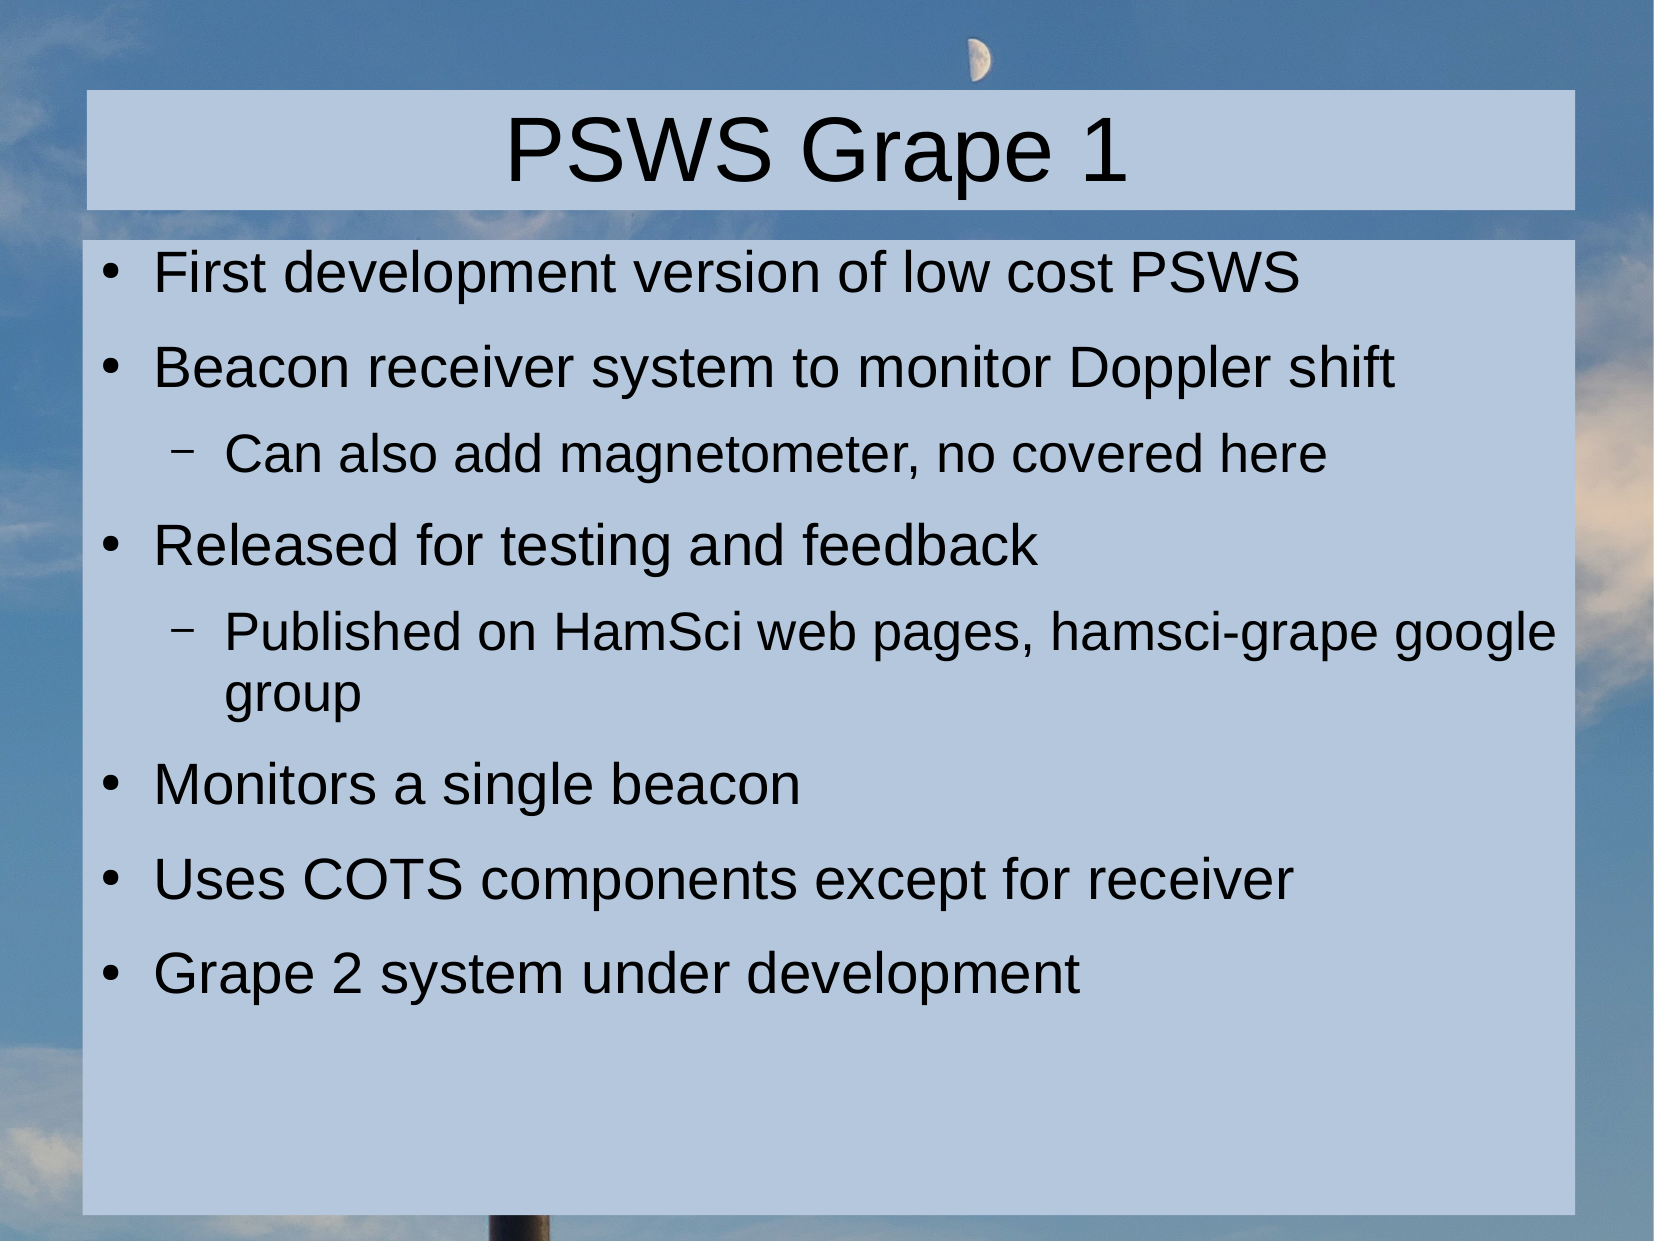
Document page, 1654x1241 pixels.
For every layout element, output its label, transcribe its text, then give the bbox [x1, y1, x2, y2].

title PSWS Grape 1 [86, 90, 1576, 211]
list First development version of low cost PSWS Beacon receiver system to monitor Doppler shift Can also add magnetometer, no covered here Released for testing and feedback Published on HamSci web pages, hamsci-grape google group Monitors a single beacon Uses COTS components except for receiver Grape 2 system under development [82, 240, 1576, 1216]
picture [0, 0, 1654, 1241]
